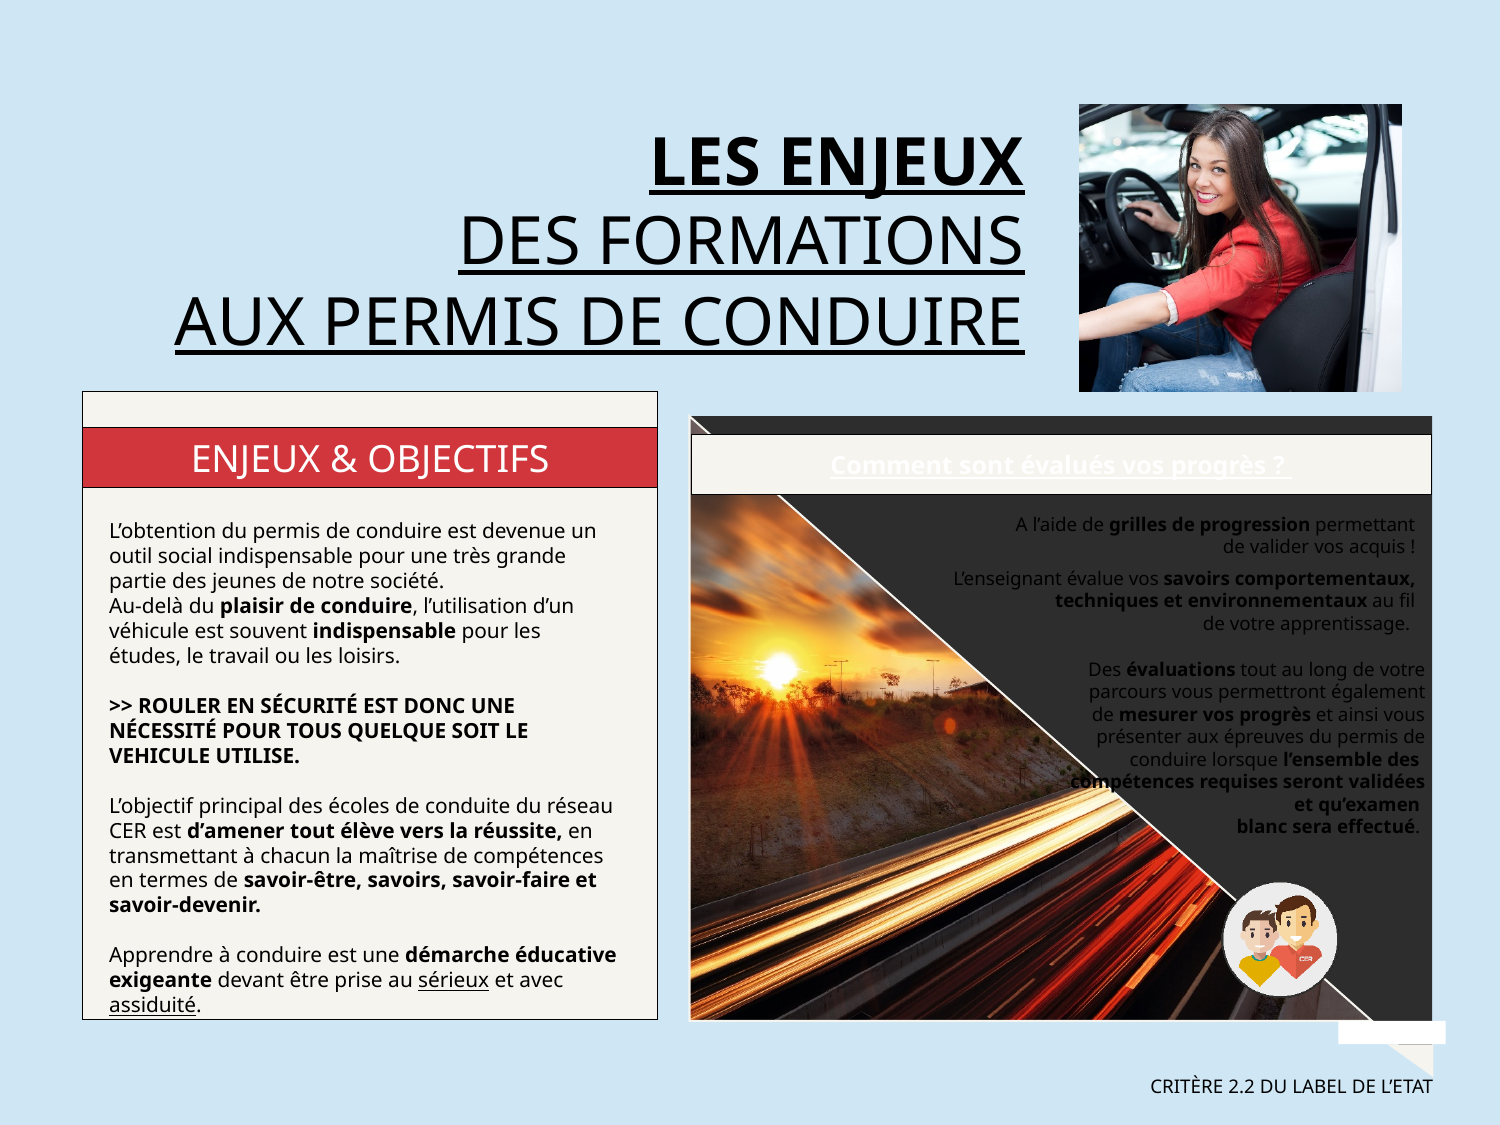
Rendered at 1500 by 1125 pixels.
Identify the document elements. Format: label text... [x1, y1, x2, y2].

text_box [82, 488, 658, 1020]
text_box A l’aide de grilles de progression permettant de valider vos acquis ! [878, 505, 1430, 565]
text_box CRITÈRE 2.2 DU LABEL DE L’ETAT [1135, 1067, 1483, 1106]
text_box LES ENJEUX DES FORMATIONS AUX PERMIS DE CONDUIRE [82, 111, 1040, 366]
text_box Des évaluations tout au long de votre parcours vous permettront également de mesurer vos progrès et ainsi vous présenter aux épreuves du permis de conduire lorsque l’ensemble des compétences requises seront validées et qu’examen blanc sera effectué. [1052, 650, 1440, 845]
text_box Comment sont évalués vos progrès ? [691, 434, 1432, 495]
text_box [82, 391, 658, 427]
text_box L’enseignant évalue vos savoirs comportementaux, techniques et environnementaux au fil de votre apprentissage. [890, 559, 1430, 642]
picture [1221, 880, 1339, 998]
text_box ENJEUX & OBJECTIFS [82, 427, 658, 488]
picture [1079, 104, 1402, 392]
text_box [689, 416, 1446, 1067]
text_box L’obtention du permis de conduire est devenue un outil social indispensable pour une très grande partie des jeunes de notre société. Au-delà du plaisir de conduire, l’utilisation d’un véhicule est souvent indispensable pour les études, le travail ou les loisirs. >> ROULER EN SÉCURITÉ EST DONC UNE NÉCESSITÉ POUR TOUS QUELQUE SOIT LE VEHICULE UTILISE. L’objectif principal des écoles de conduite du réseau CER est d’amener tout élève vers la réussite, en transmettant à chacun la maîtrise de compétences en termes de savoir-être, savoirs, savoir-faire et savoir-devenir. Apprendre à conduire est une démarche éducative exigeante devant être prise au sérieux et avec assiduité. [94, 510, 633, 1025]
